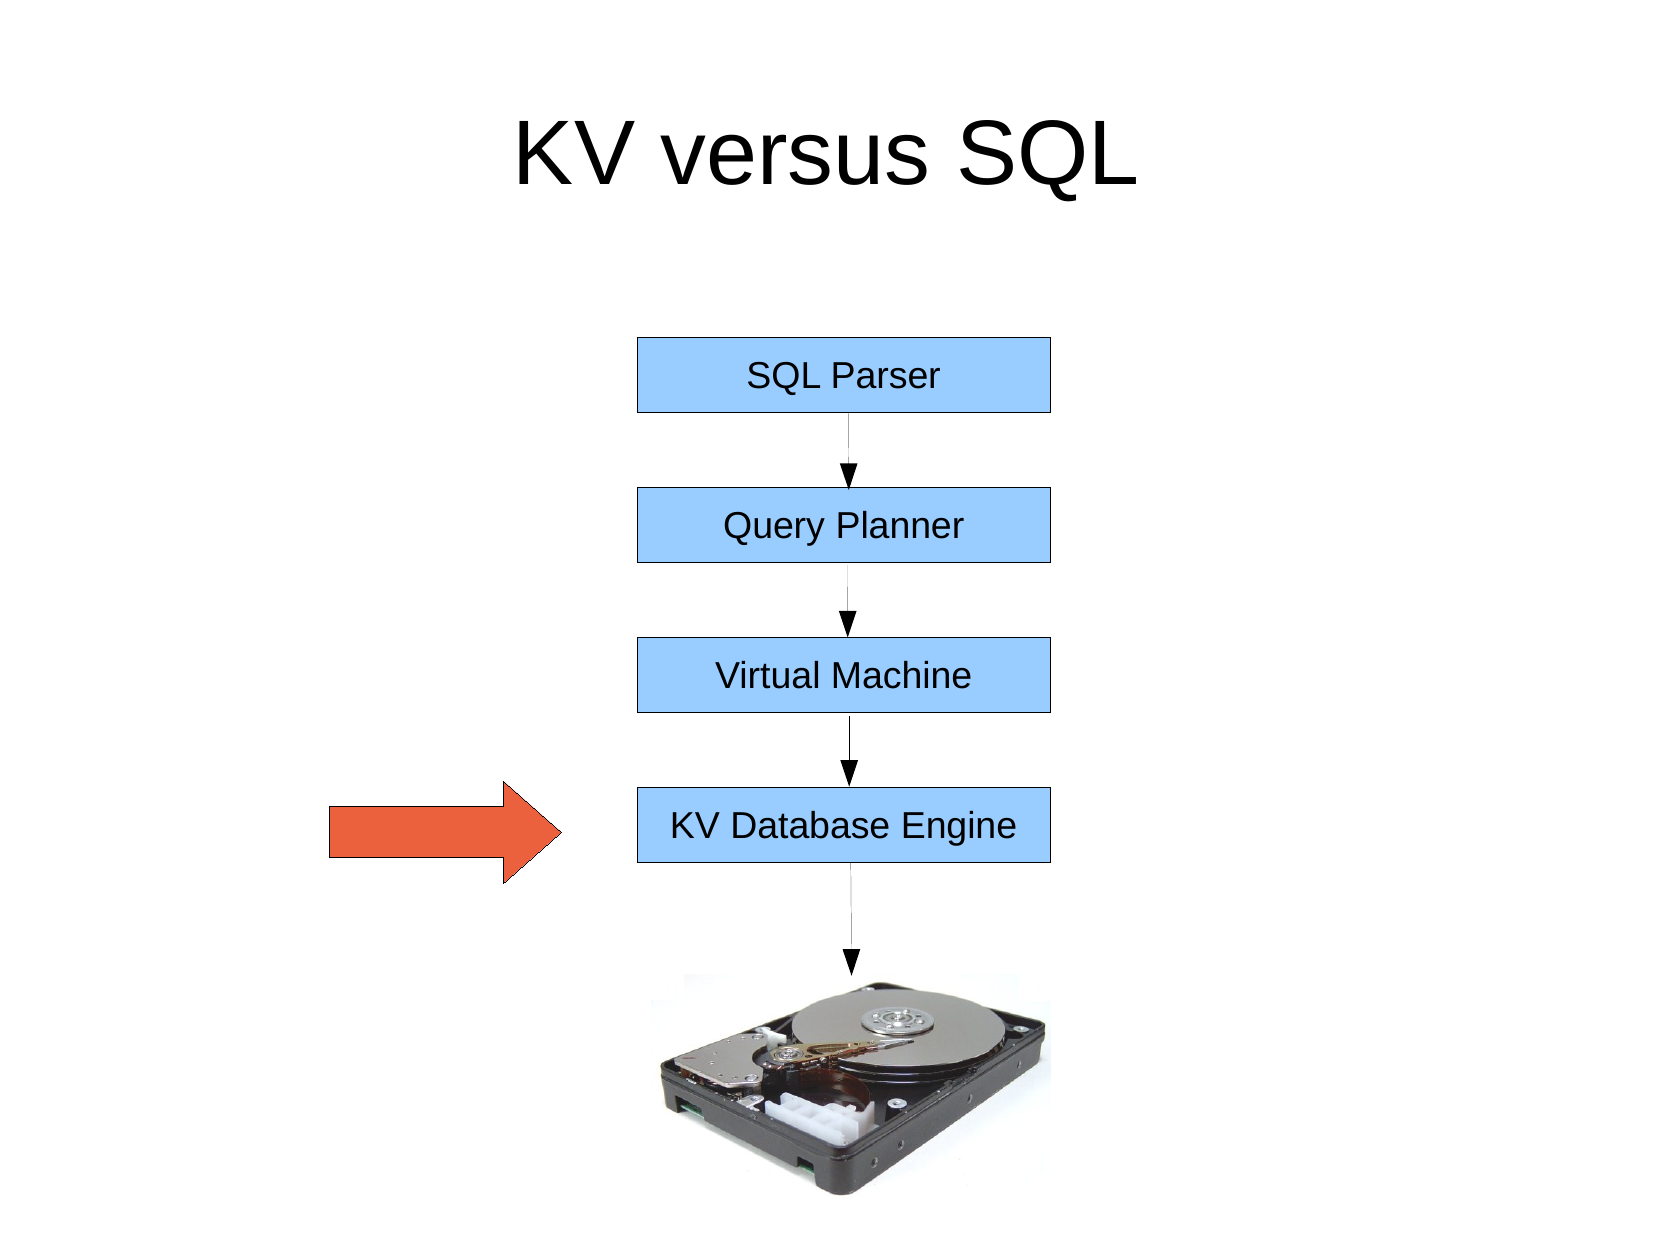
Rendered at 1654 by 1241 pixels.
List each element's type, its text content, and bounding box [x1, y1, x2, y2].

text_box [329, 781, 562, 884]
title KV versus SQL [82, 49, 1571, 257]
text_box Query Planner [637, 487, 1051, 563]
text_box KV Database Engine [637, 787, 1051, 863]
text_box SQL Parser [637, 337, 1051, 413]
picture [651, 974, 1051, 1201]
text_box Virtual Machine [637, 637, 1051, 713]
